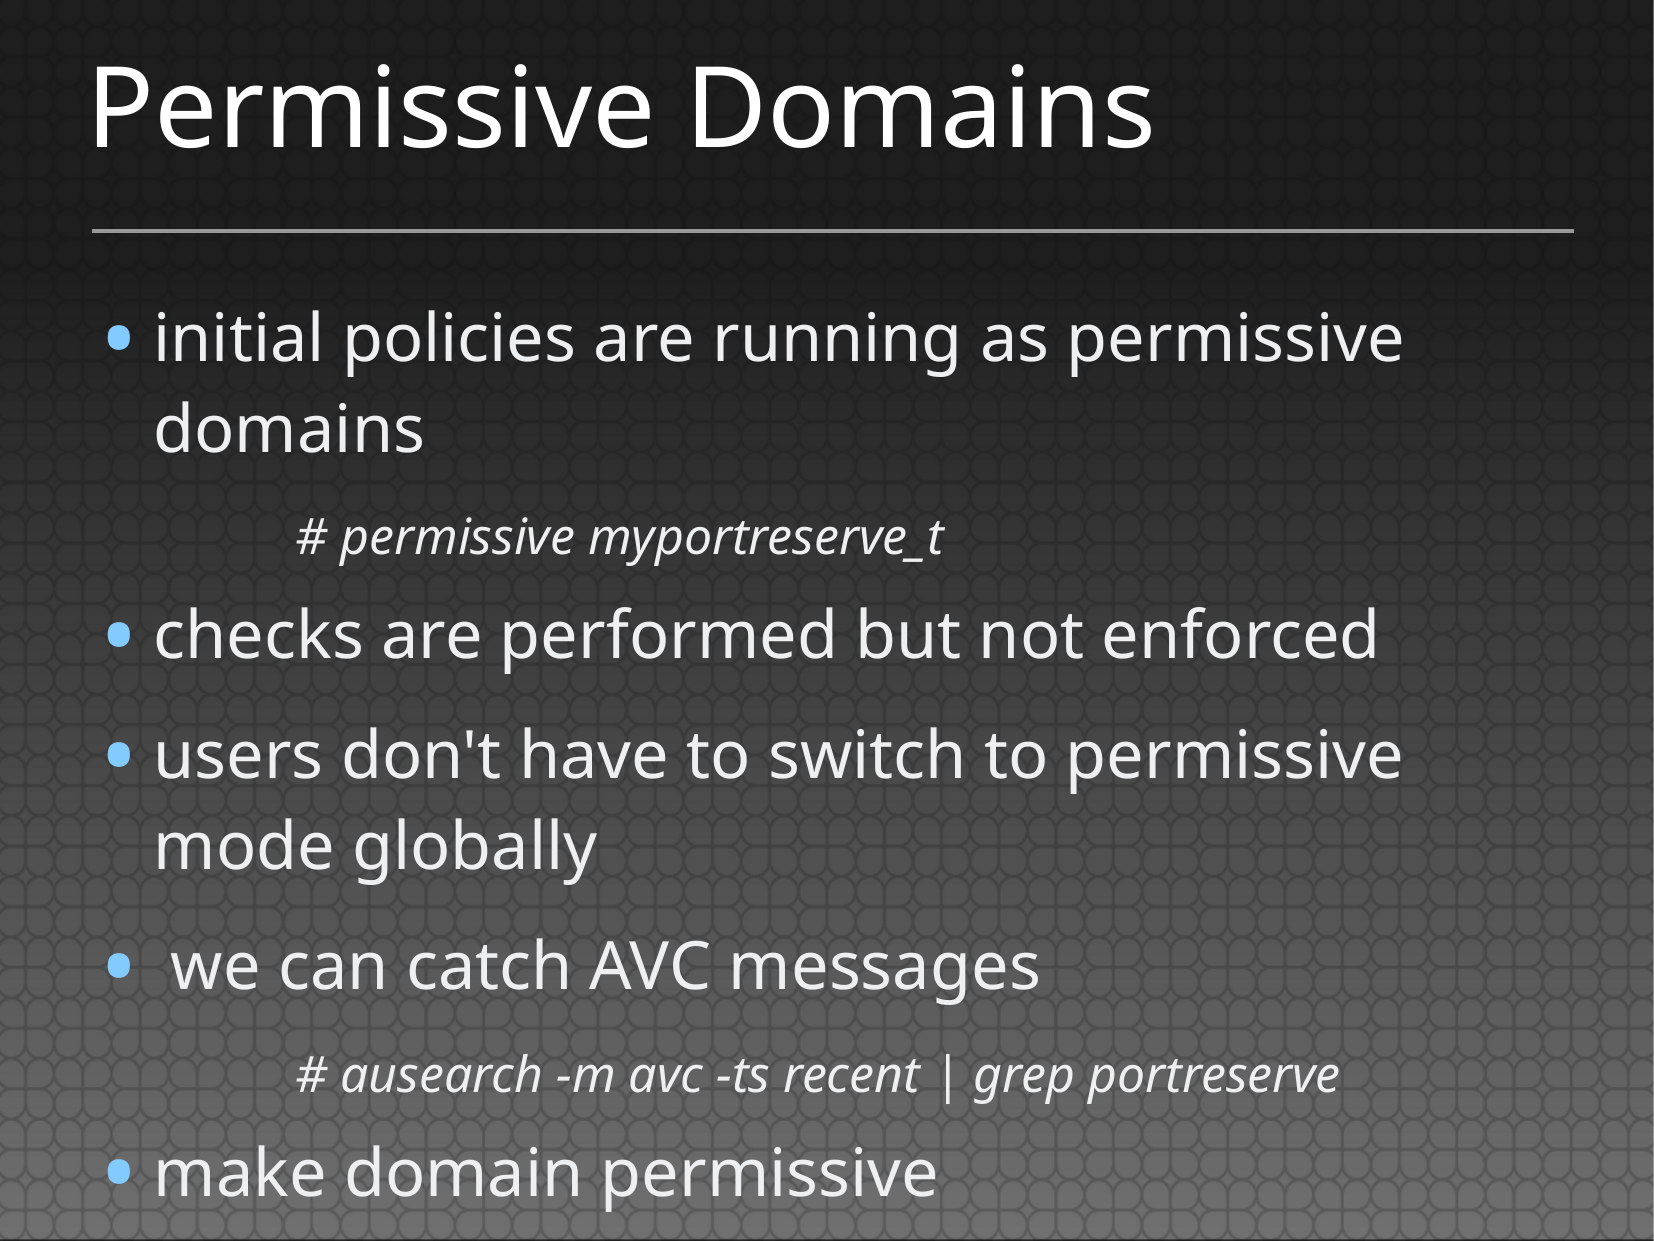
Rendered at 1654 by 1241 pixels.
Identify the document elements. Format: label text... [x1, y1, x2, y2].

title Permissive Domains [86, 49, 1576, 312]
picture [0, 0, 1654, 1241]
list initial policies are running as permissive domains # permissive myportreserve_t checks are performed but not enforced users don't have to switch to permissive mode globally we can catch AVC messages # ausearch -m avc -ts recent | grep portreserve make domain permissive # semanage permissive -a httpd_t [82, 290, 1571, 1241]
